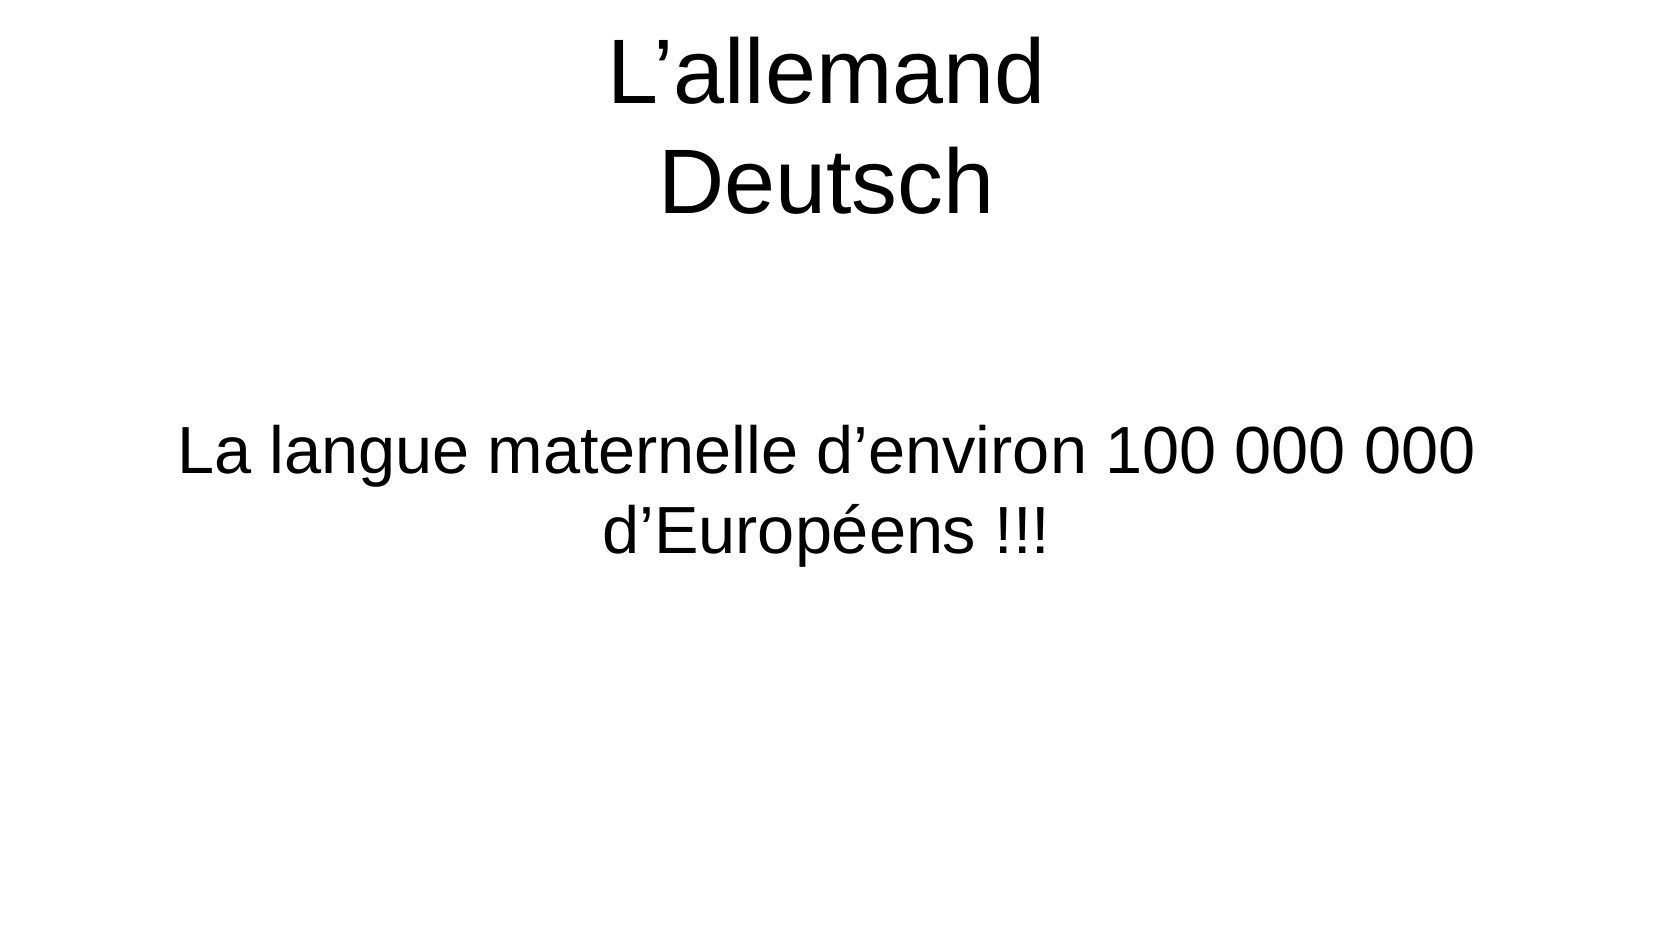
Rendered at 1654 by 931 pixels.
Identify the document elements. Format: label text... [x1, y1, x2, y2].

subtitle La langue maternelle d’environ 100 000 000 d’Européens !!! [82, 217, 1571, 758]
title L’allemand Deutsch [82, 12, 1571, 217]
